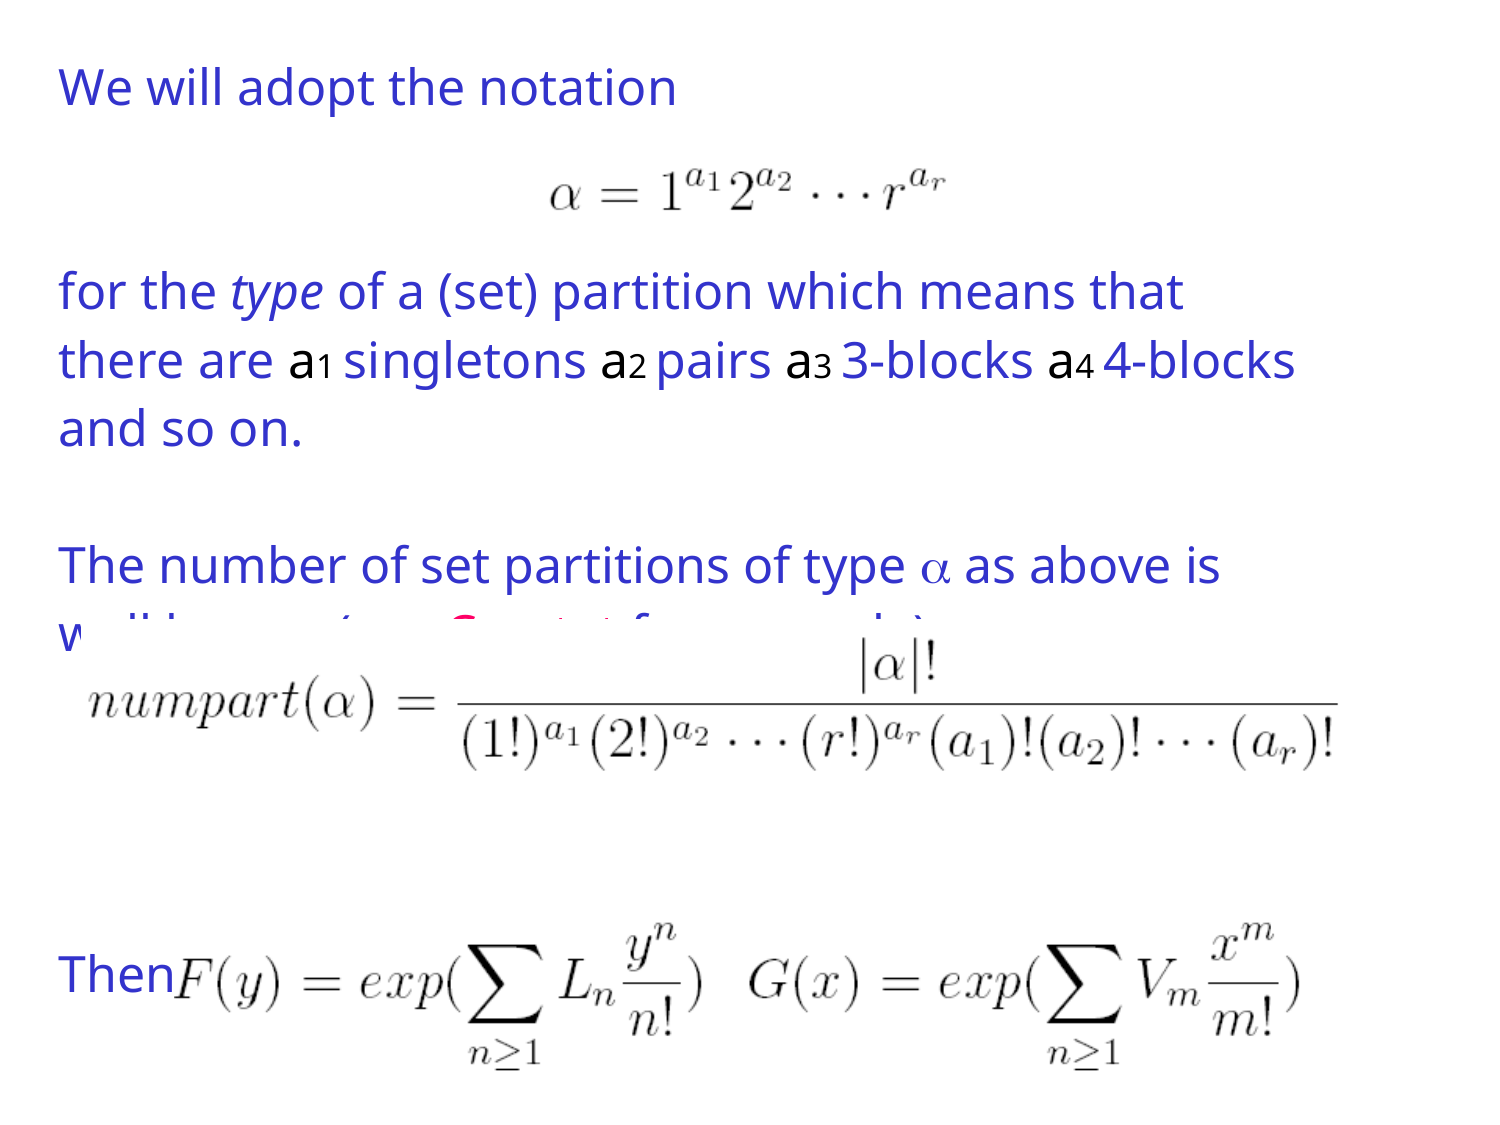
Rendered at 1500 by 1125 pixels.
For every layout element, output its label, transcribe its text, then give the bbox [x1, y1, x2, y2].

text_box We will adopt the notation for the type of a (set) partition which means that there are a1 singletons a2 pairs a3 3-blocks a4 4-blocks and so on. The number of set partitions of type  as above is well known (see Comtet for example) Then, with [44, 44, 1325, 1016]
picture [81, 619, 1349, 785]
picture [531, 156, 957, 234]
picture [174, 912, 1307, 1080]
